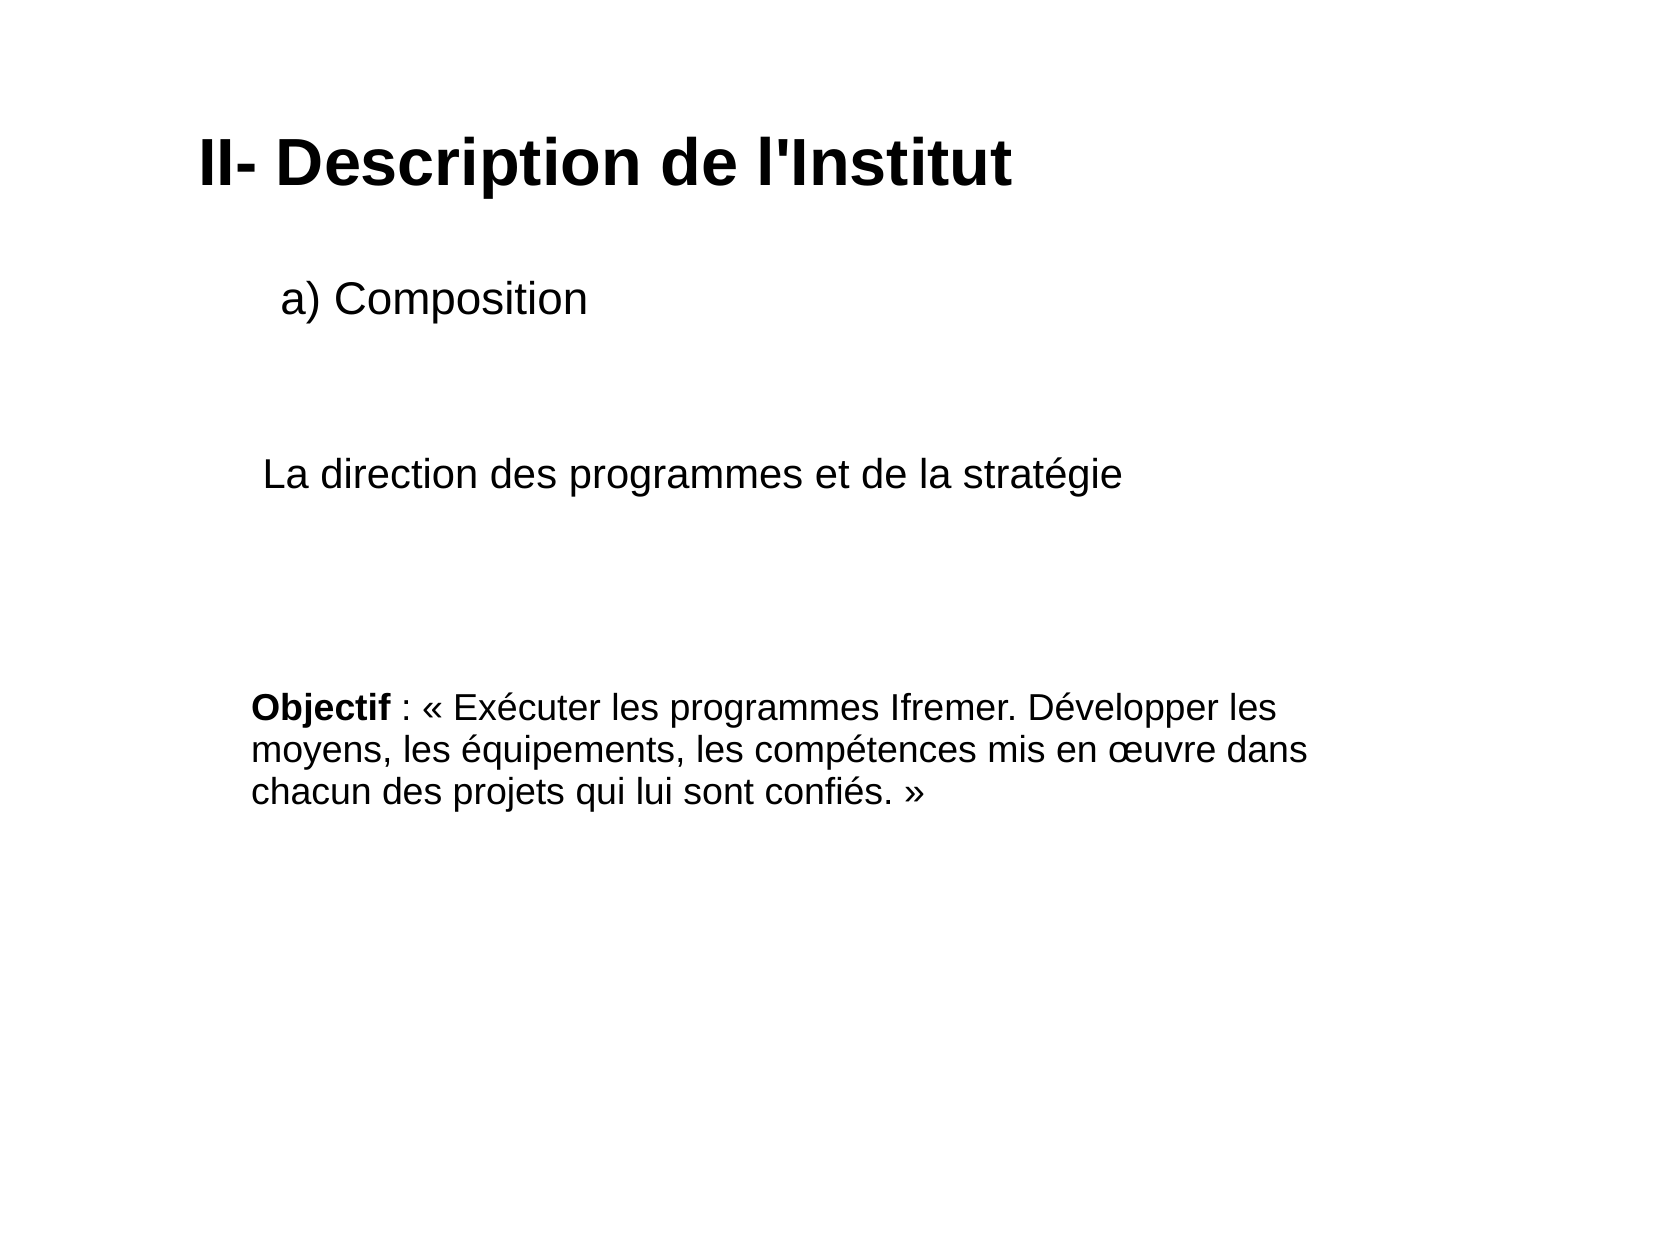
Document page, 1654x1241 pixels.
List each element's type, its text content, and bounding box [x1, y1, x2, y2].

text_box a) Composition [265, 265, 827, 332]
text_box La direction des programmes et de la stratégie [236, 442, 1477, 1093]
text_box Objectif : « Exécuter les programmes Ifremer. Développer les moyens, les équipements, les compétences mis en œuvre dans chacun des projets qui lui sont confiés. » [236, 679, 1388, 822]
text_box II- Description de l'Institut [183, 117, 1029, 207]
